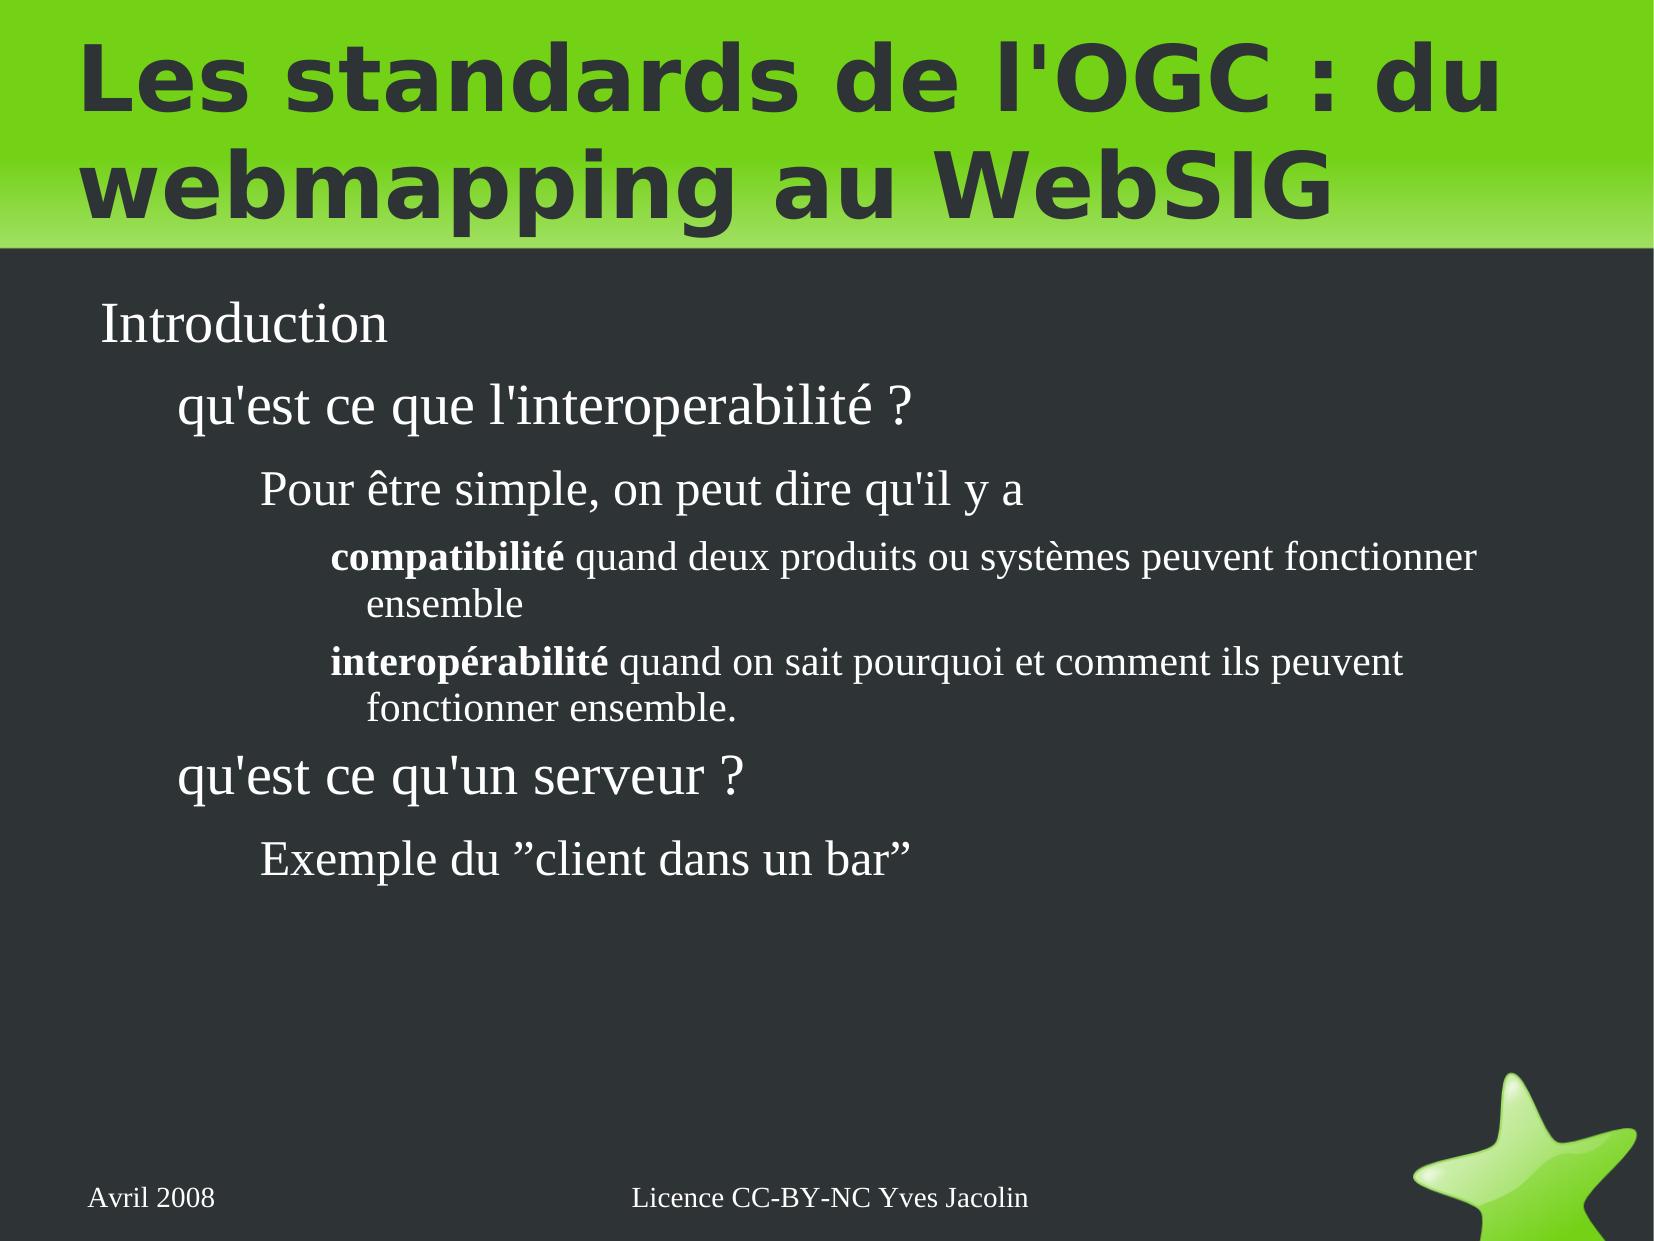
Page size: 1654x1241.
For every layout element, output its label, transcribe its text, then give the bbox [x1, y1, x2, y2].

picture [0, 0, 1654, 1241]
title Les standards de l'OGC : du webmapping au WebSIG [76, 25, 1565, 240]
list Introduction qu'est ce que l'interoperabilité ? Pour être simple, on peut dire qu'il y a compatibilité quand deux produits ou systèmes peuvent fonctionner ensemble interopérabilité quand on sait pourquoi et comment ils peuvent fonctionner ensemble. qu'est ce qu'un serveur ? Exemple du ”client dans un bar” [82, 290, 1571, 1094]
